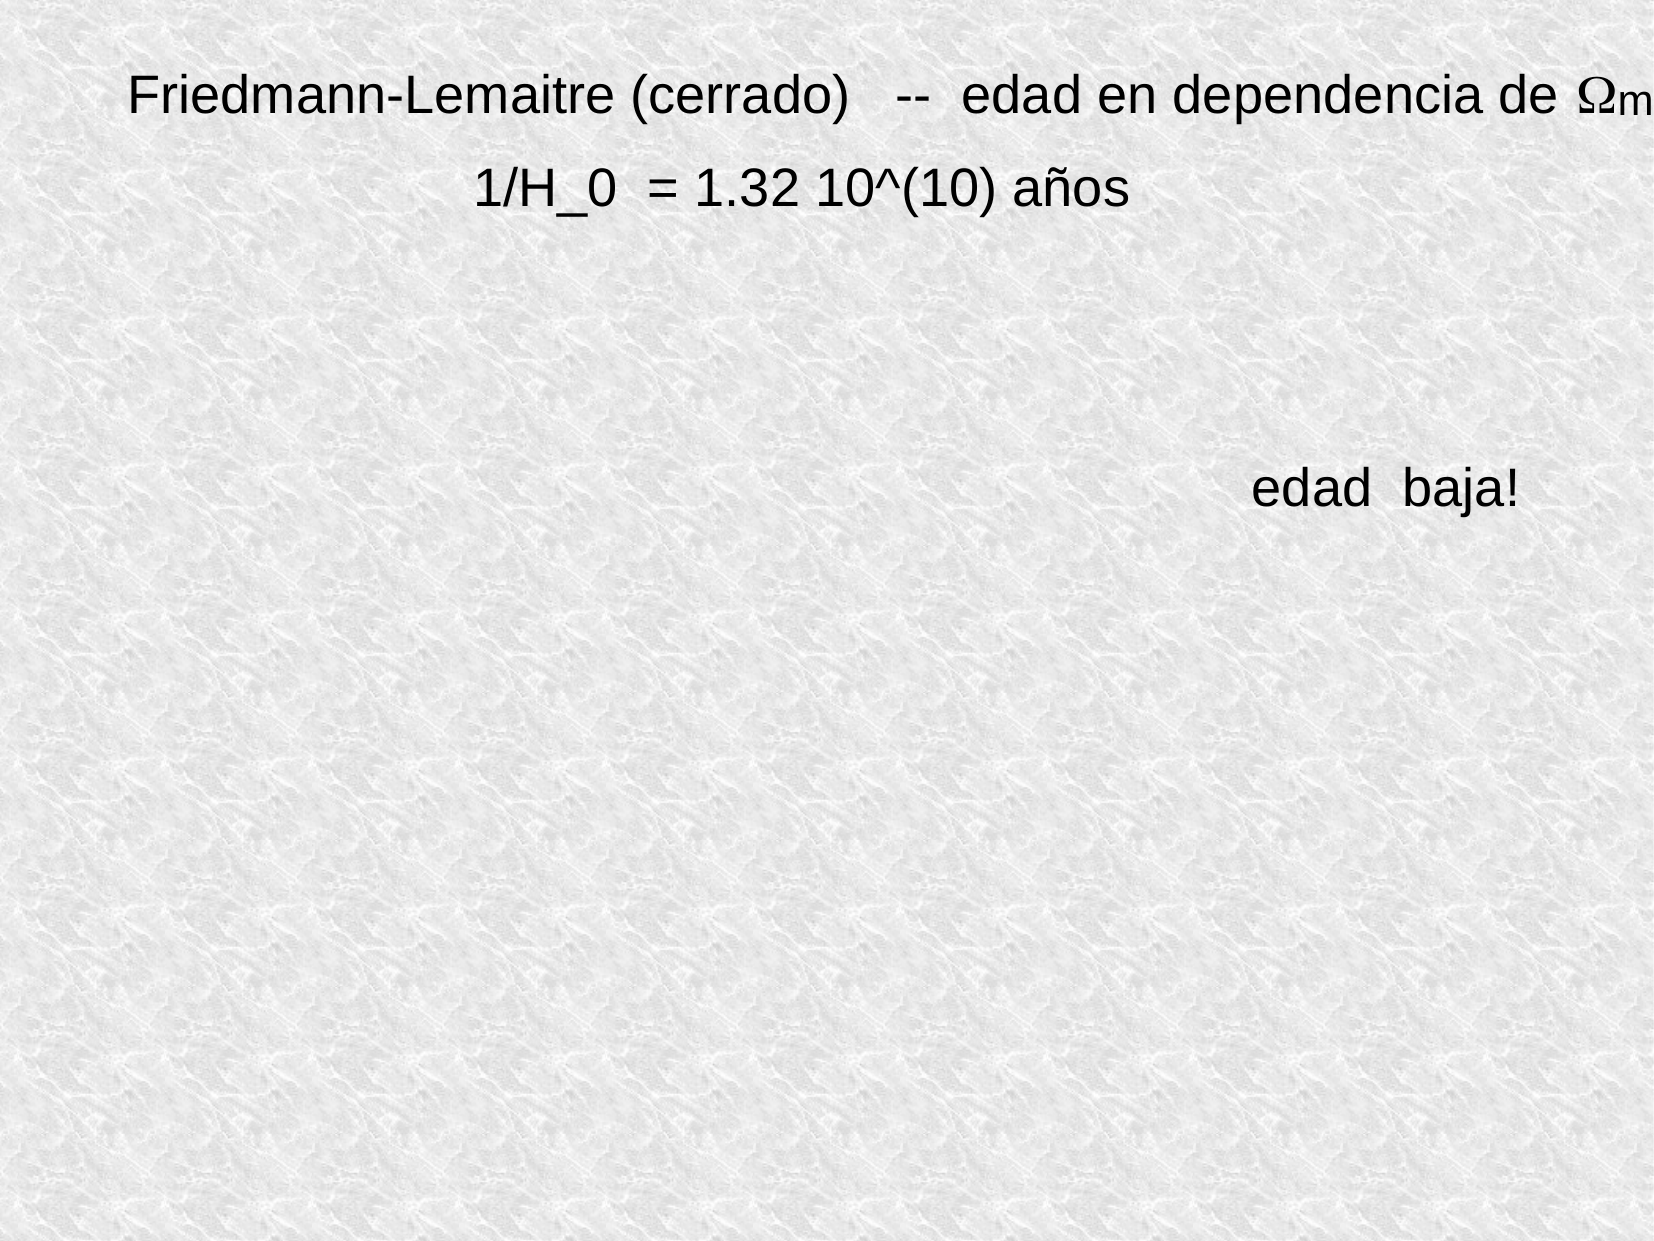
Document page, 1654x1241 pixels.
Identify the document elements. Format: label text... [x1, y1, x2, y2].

text_box 1/H_0 = 1.32 10^(10) años [458, 150, 1088, 231]
text_box edad baja! [1236, 450, 1505, 531]
text_box Friedmann-Lemaitre (cerrado) -- edad en dependencia de m [112, 57, 1513, 151]
picture [0, 0, 1654, 1241]
